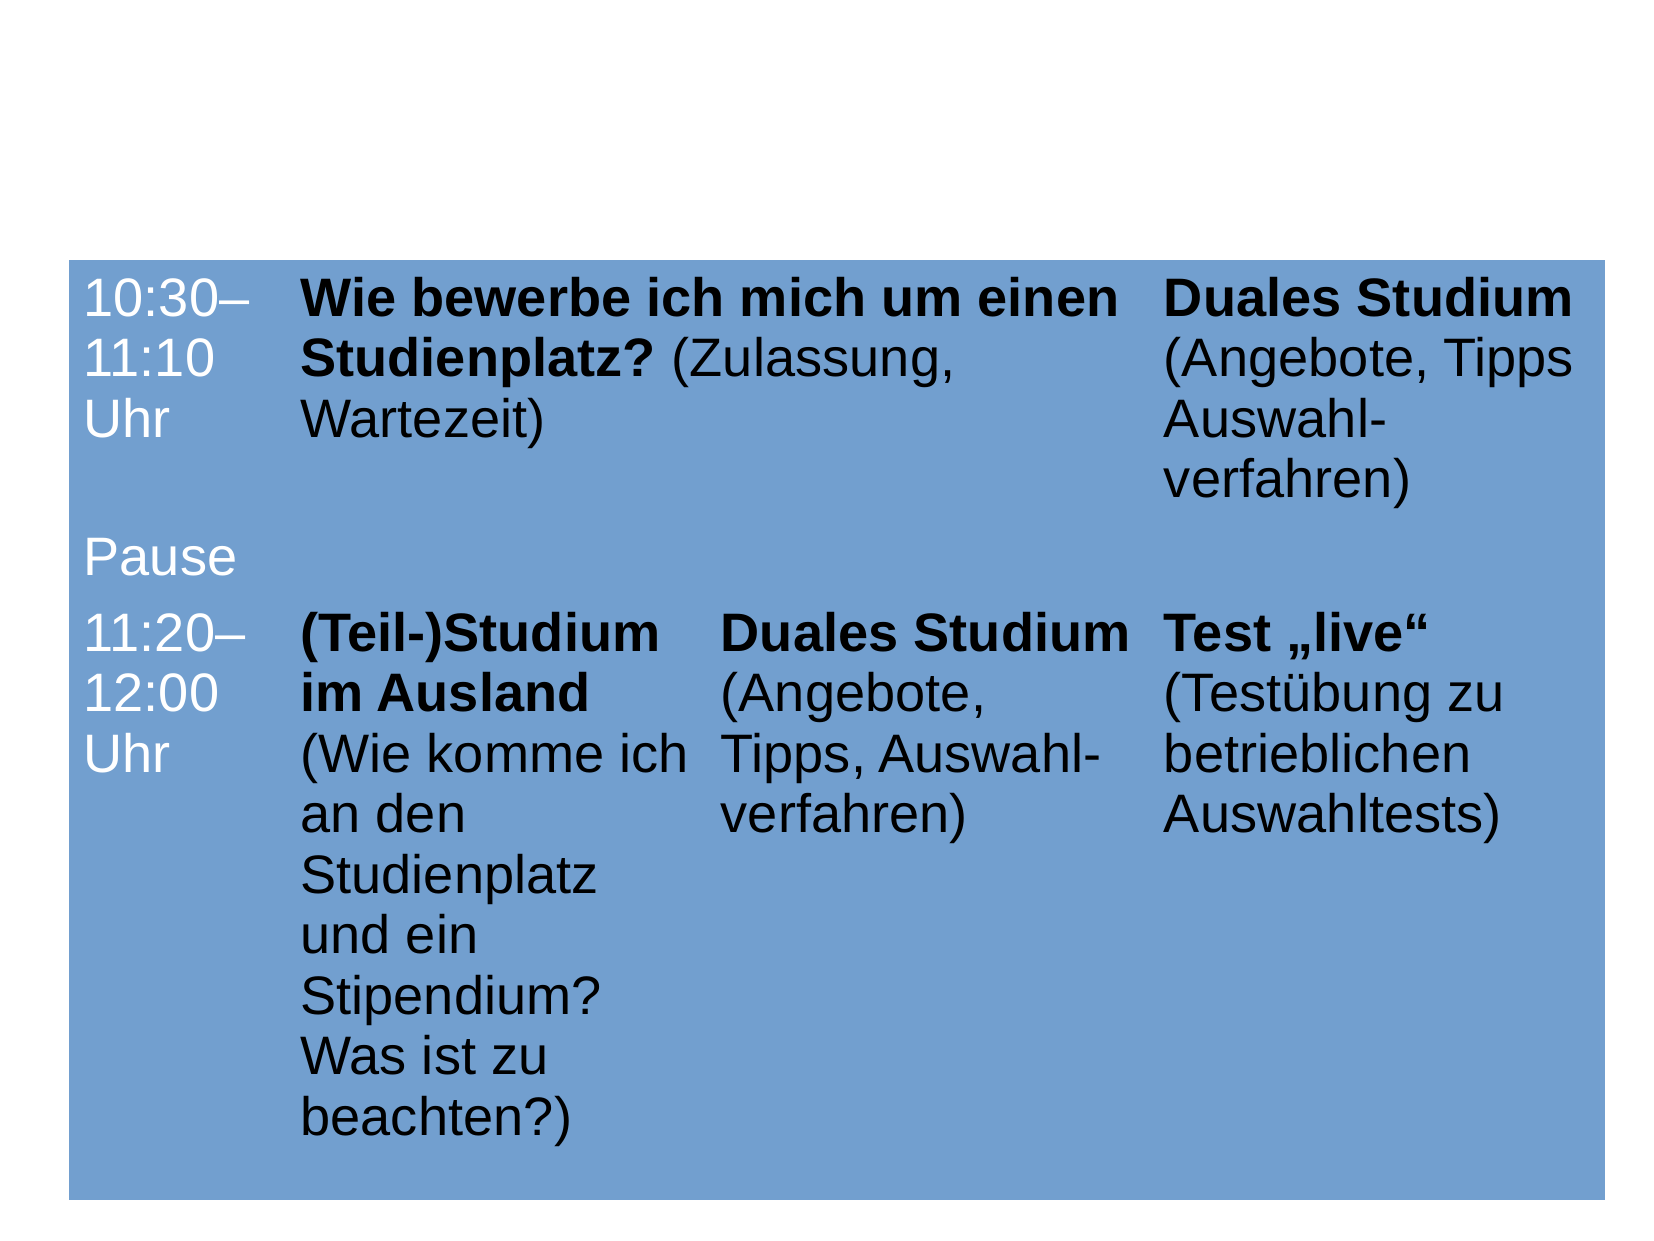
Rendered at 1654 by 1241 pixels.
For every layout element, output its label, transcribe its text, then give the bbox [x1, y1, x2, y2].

table_header 10:30– 11:10 Uhr [69, 260, 286, 519]
table_header Wie bewerbe ich mich um einen Studienplatz? (Zulassung, Wartezeit) [286, 260, 1149, 519]
table_cell 11:20– 12:00 Uhr [69, 595, 286, 1200]
table_cell Duales Studium (Angebote, Tipps, Auswahl-verfahren) [706, 595, 1149, 1200]
table_cell [706, 519, 1149, 595]
table_cell (Teil-)Studium im Ausland (Wie komme ich an den Studienplatz und ein Stipendium? Was ist zu beachten?) [286, 595, 706, 1200]
table_cell Pause [69, 519, 286, 595]
table_header Duales Studium (Angebote, Tipps Auswahl-verfahren) [1149, 260, 1605, 519]
table_cell [1149, 519, 1605, 595]
table_cell Test „live“ (Testübung zu betrieblichen Auswahltests) [1149, 595, 1605, 1200]
table_cell [286, 519, 706, 595]
